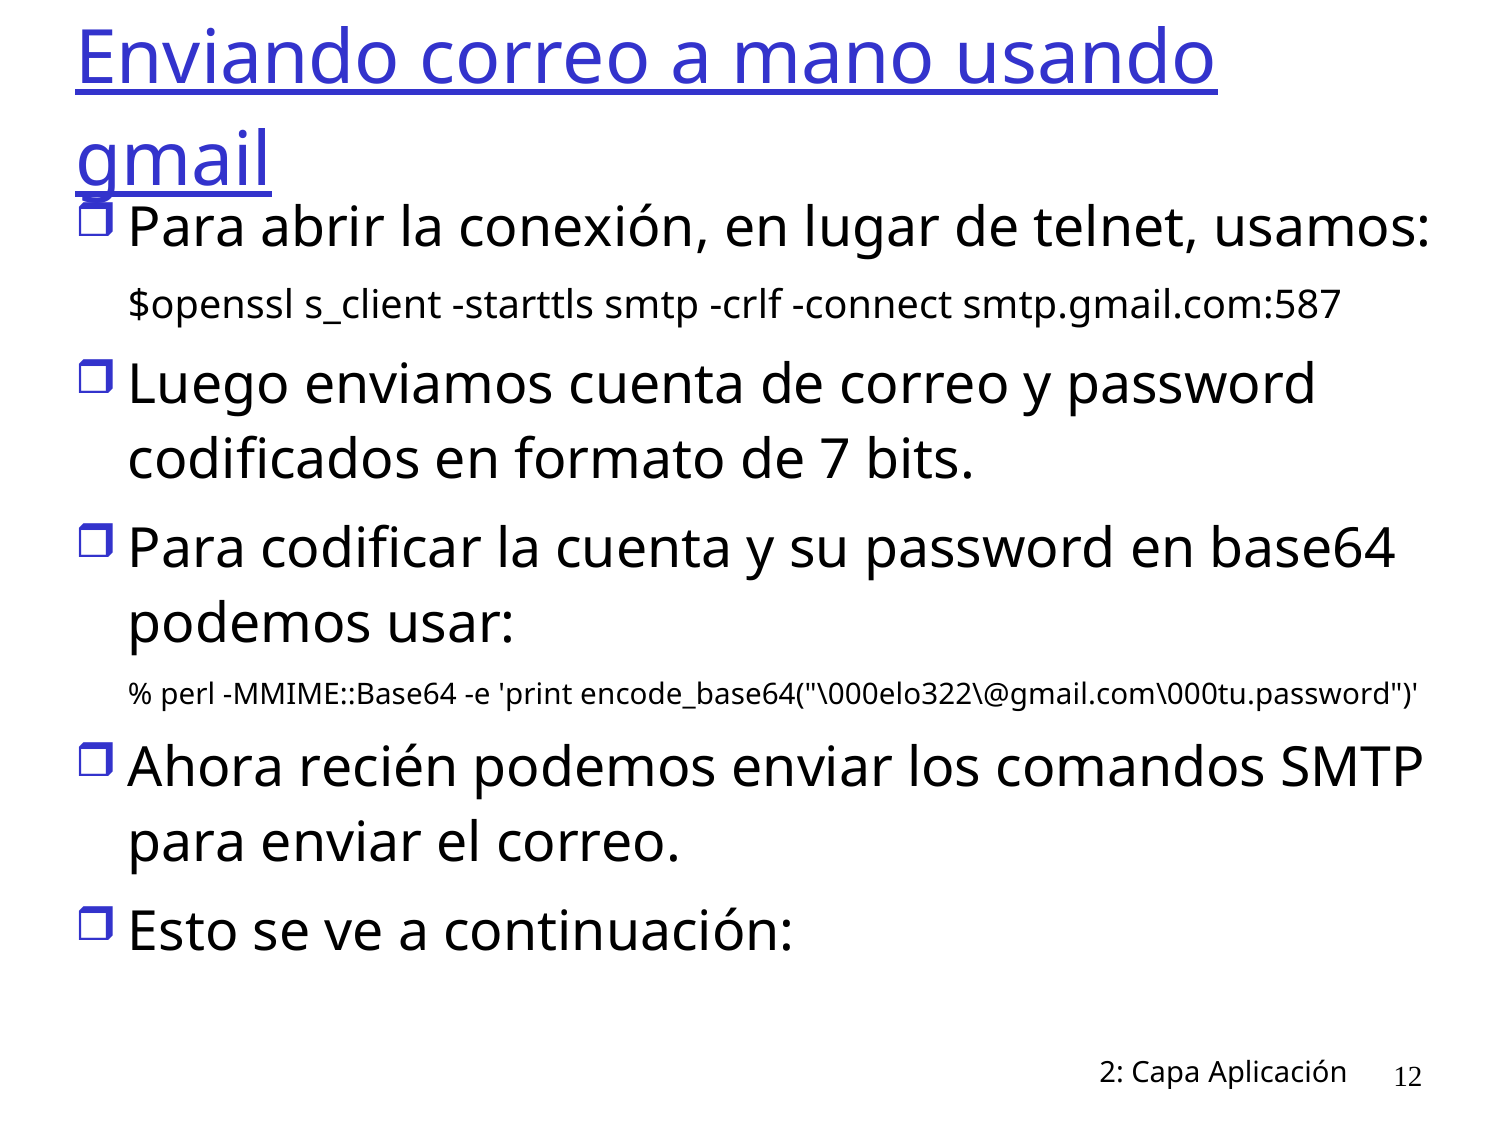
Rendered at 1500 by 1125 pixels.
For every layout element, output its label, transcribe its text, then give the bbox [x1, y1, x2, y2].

title Enviando correo a mano usando gmail [75, 23, 1426, 187]
list Para abrir la conexión, en lugar de telnet, usamos: $openssl s_client -starttls smtp -crlf -connect smtp.gmail.com:587 Luego enviamos cuenta de correo y password codificados en formato de 7 bits. Para codificar la cuenta y su password en base64 podemos usar: % perl -MMIME::Base64 -e 'print encode_base64("\000elo322\@gmail.com\000tu.password")' Ahora recién podemos enviar los comandos SMTP para enviar el correo. Esto se ve a continuación: [75, 187, 1469, 1030]
